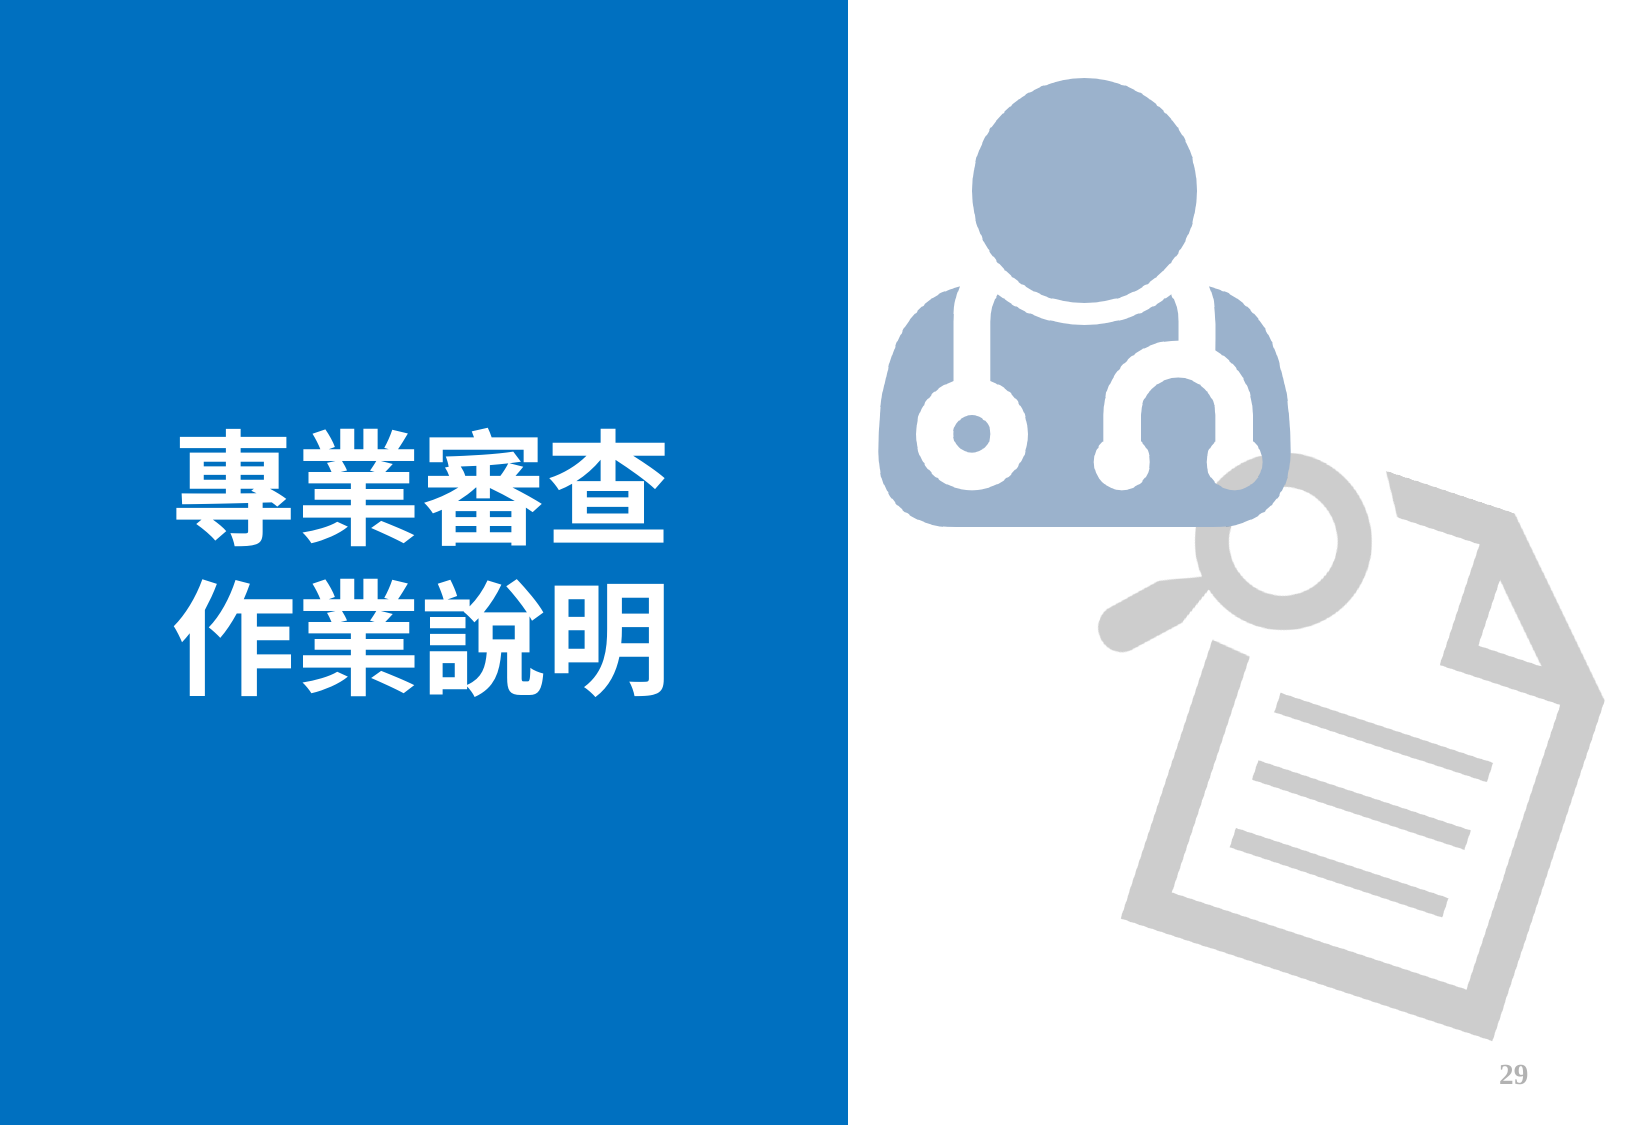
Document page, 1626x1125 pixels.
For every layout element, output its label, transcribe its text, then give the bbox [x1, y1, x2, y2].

text_box 專業審查 作業說明 [0, 0, 848, 1125]
slide_number <編號> [1164, 1042, 1544, 1103]
picture [859, 78, 1626, 1042]
